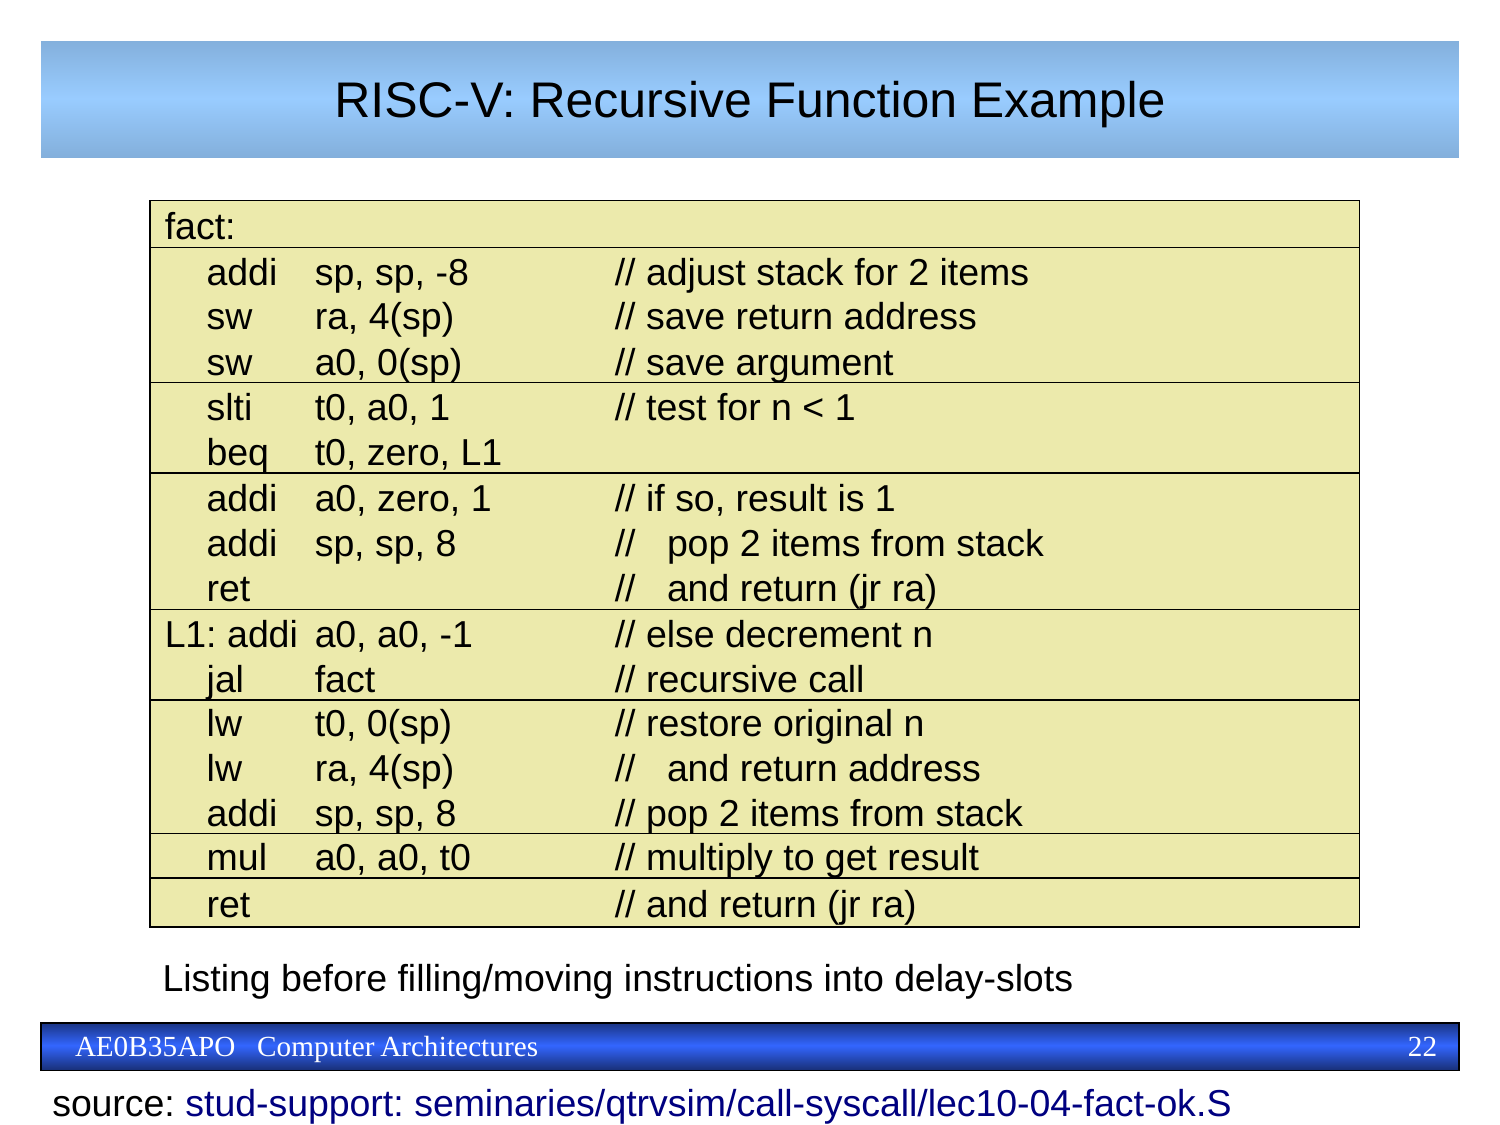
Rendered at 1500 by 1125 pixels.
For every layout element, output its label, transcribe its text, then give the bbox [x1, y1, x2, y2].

text_box Listing before filling/moving instructions into delay-slots [147, 949, 1298, 1007]
text_box addi sp, sp, -8 // adjust stack for 2 items sw ra, 4(sp) // save return address sw a0, 0(sp) // save argument [149, 247, 1360, 382]
text_box fact: [149, 200, 1360, 247]
text_box mul a0, a0, t0 // multiply to get result [149, 833, 1360, 878]
text_box L1: addi a0, a0, -1 // else decrement n jal fact // recursive call [149, 609, 1360, 700]
title RISC-V: Recursive Function Example [41, 41, 1459, 158]
text_box slti t0, a0, 1 // test for n < 1 beq t0, zero, L1 [149, 382, 1360, 473]
text_box lw t0, 0(sp) // restore original n lw ra, 4(sp) // and return address addi sp, sp, 8 // pop 2 items from stack [149, 700, 1360, 833]
text_box ret // and return (jr ra) [149, 878, 1360, 928]
text_box addi a0, zero, 1 // if so, result is 1 addi sp, sp, 8 // pop 2 items from stack ret // and return (jr ra) [149, 473, 1360, 609]
text_box source: stud-support: seminaries/qtrvsim/call-syscall/lec10-04-fact-ok.S [37, 1074, 1438, 1125]
